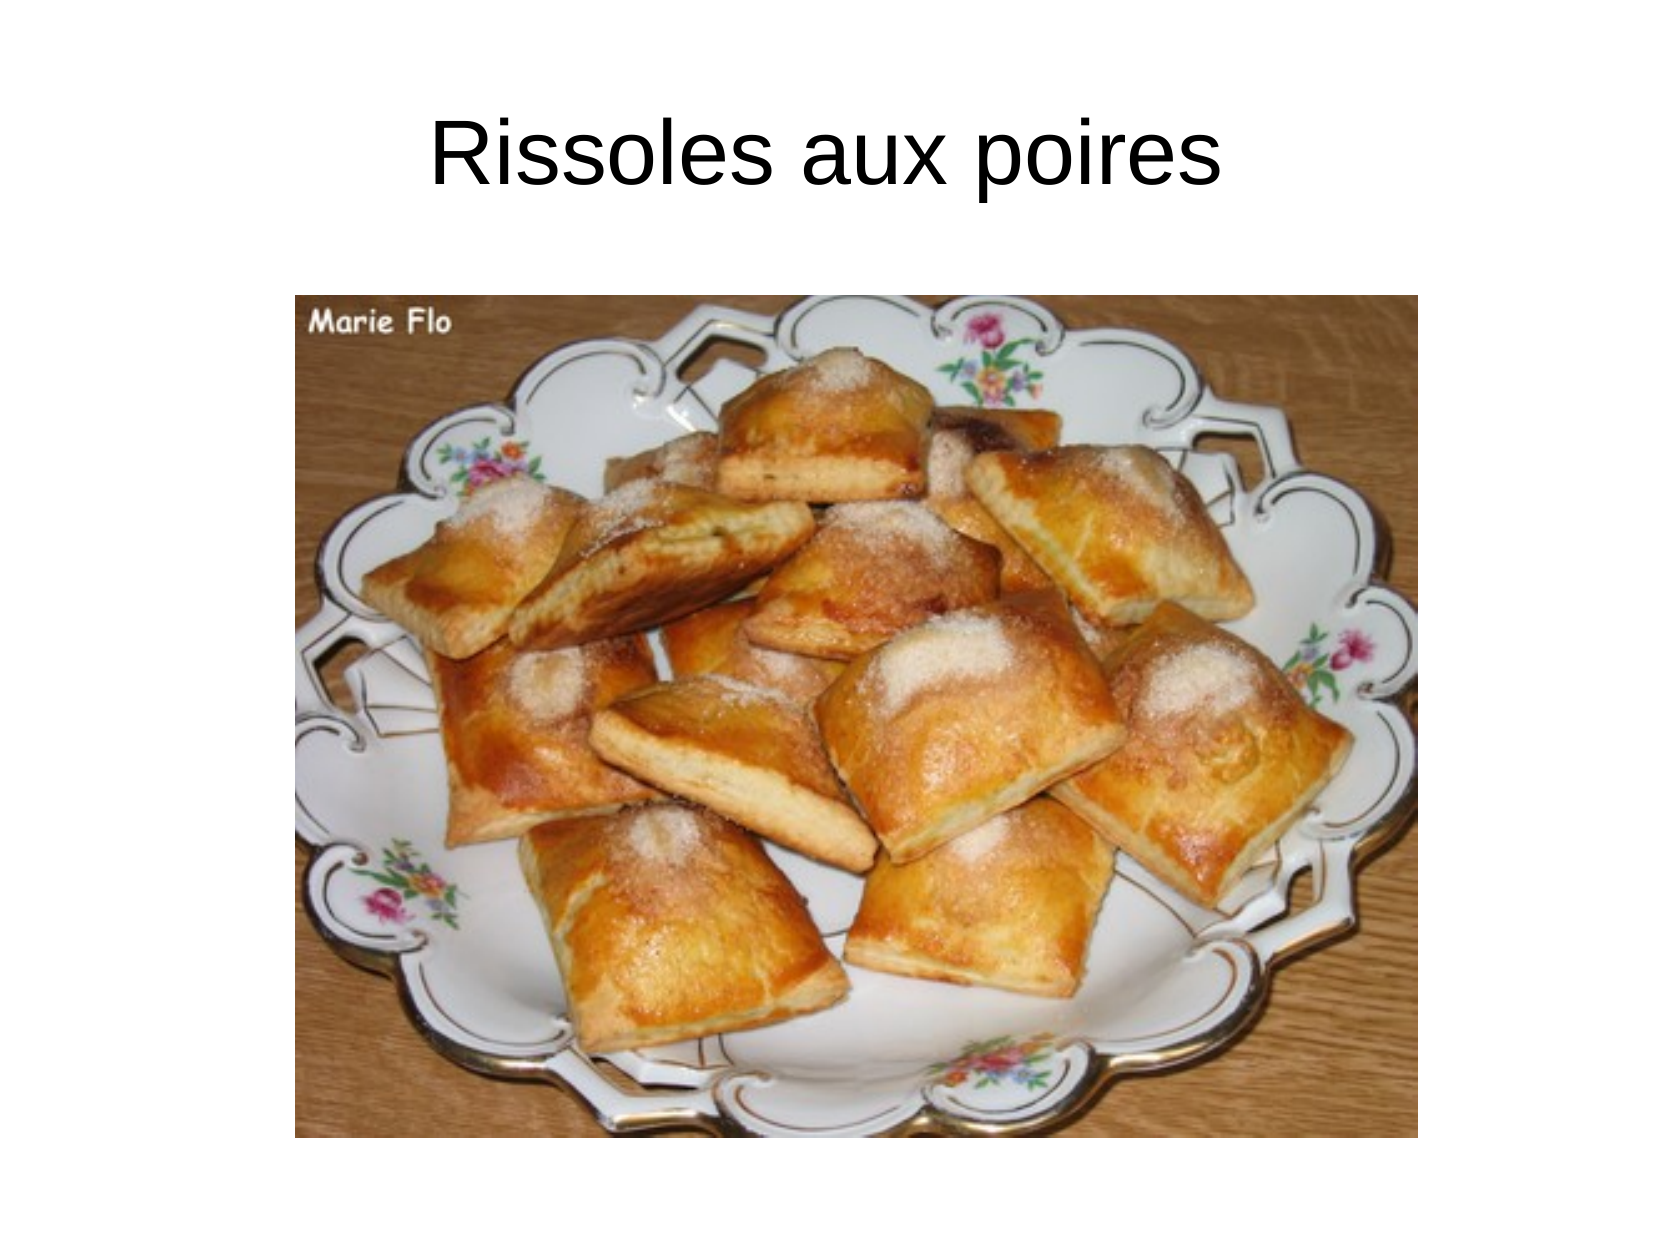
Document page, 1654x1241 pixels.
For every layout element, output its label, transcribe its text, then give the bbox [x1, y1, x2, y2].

title Rissoles aux poires [82, 56, 1571, 250]
picture [295, 295, 1418, 1138]
